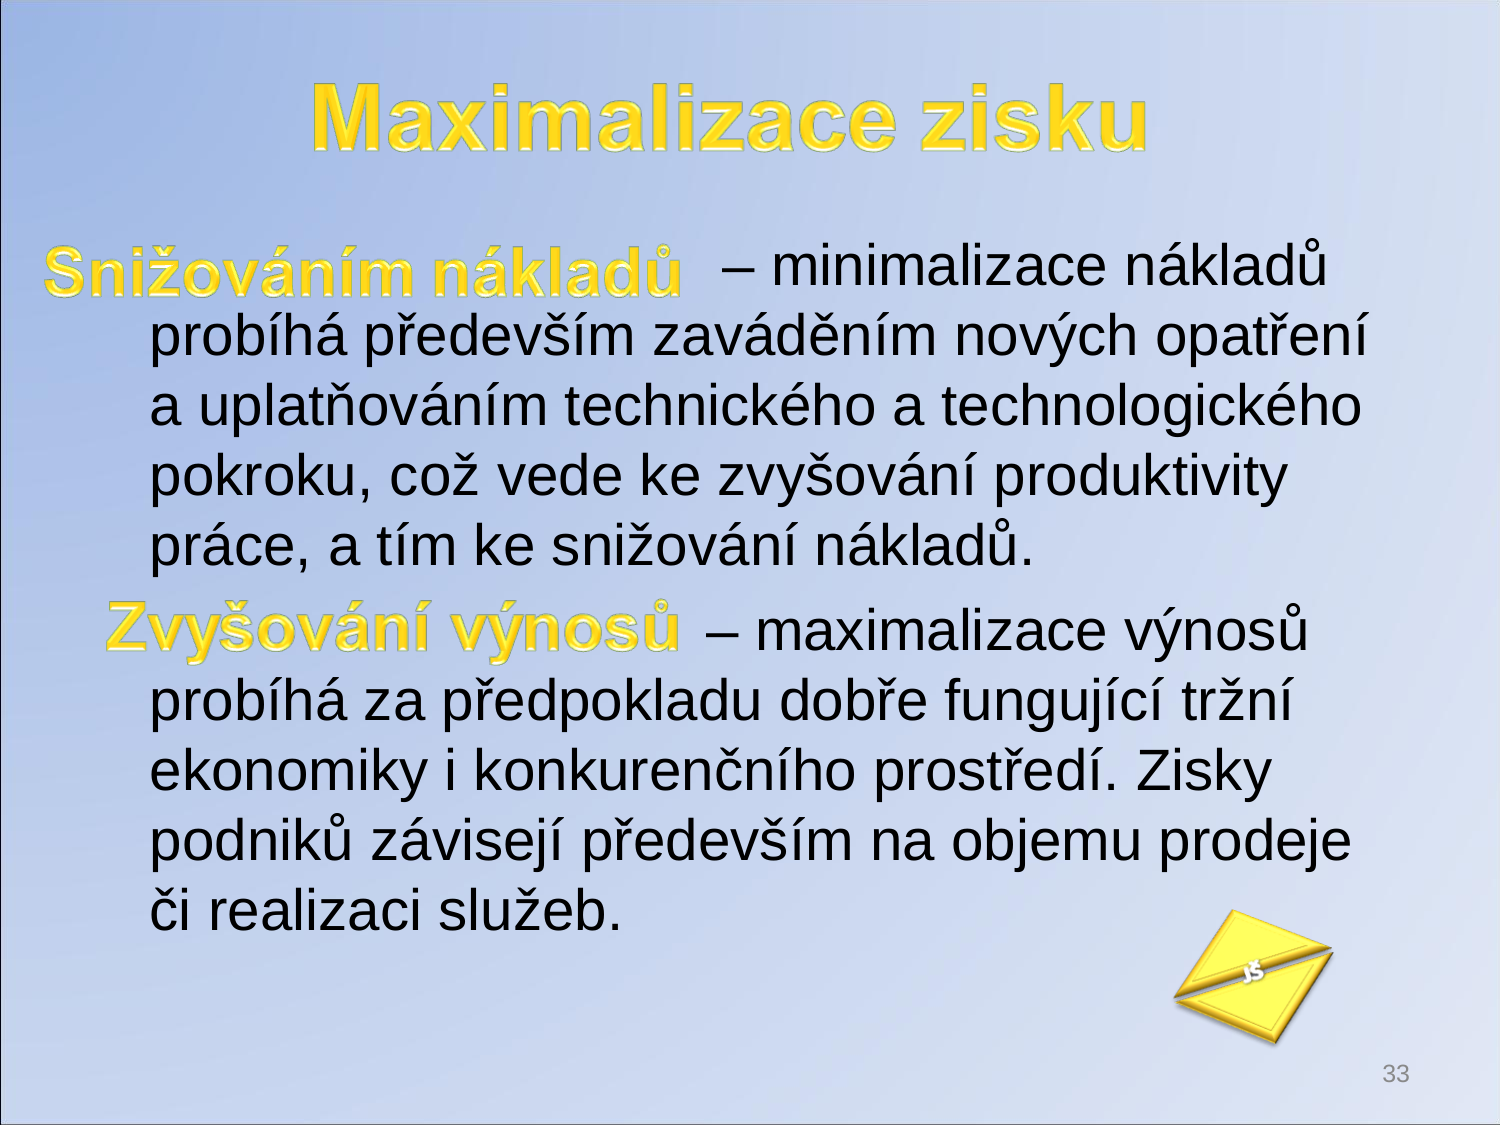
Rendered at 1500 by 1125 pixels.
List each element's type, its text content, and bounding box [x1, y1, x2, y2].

picture [0, 0, 1500, 1125]
list – minimalizace nákladů probíhá především zaváděním nových opatření a uplatňováním technického a technologického pokroku, což vede ke zvyšování produktivity práce, a tím ke snižování nákladů. – maximalizace výnosů probíhá za předpokladu dobře fungující tržní ekonomiky i konkurenčního prostředí. Zisky podniků závisejí především na objemu prodeje či realizaci služeb. [75, 219, 1426, 1005]
text_box <číslo> [1074, 1042, 1426, 1103]
